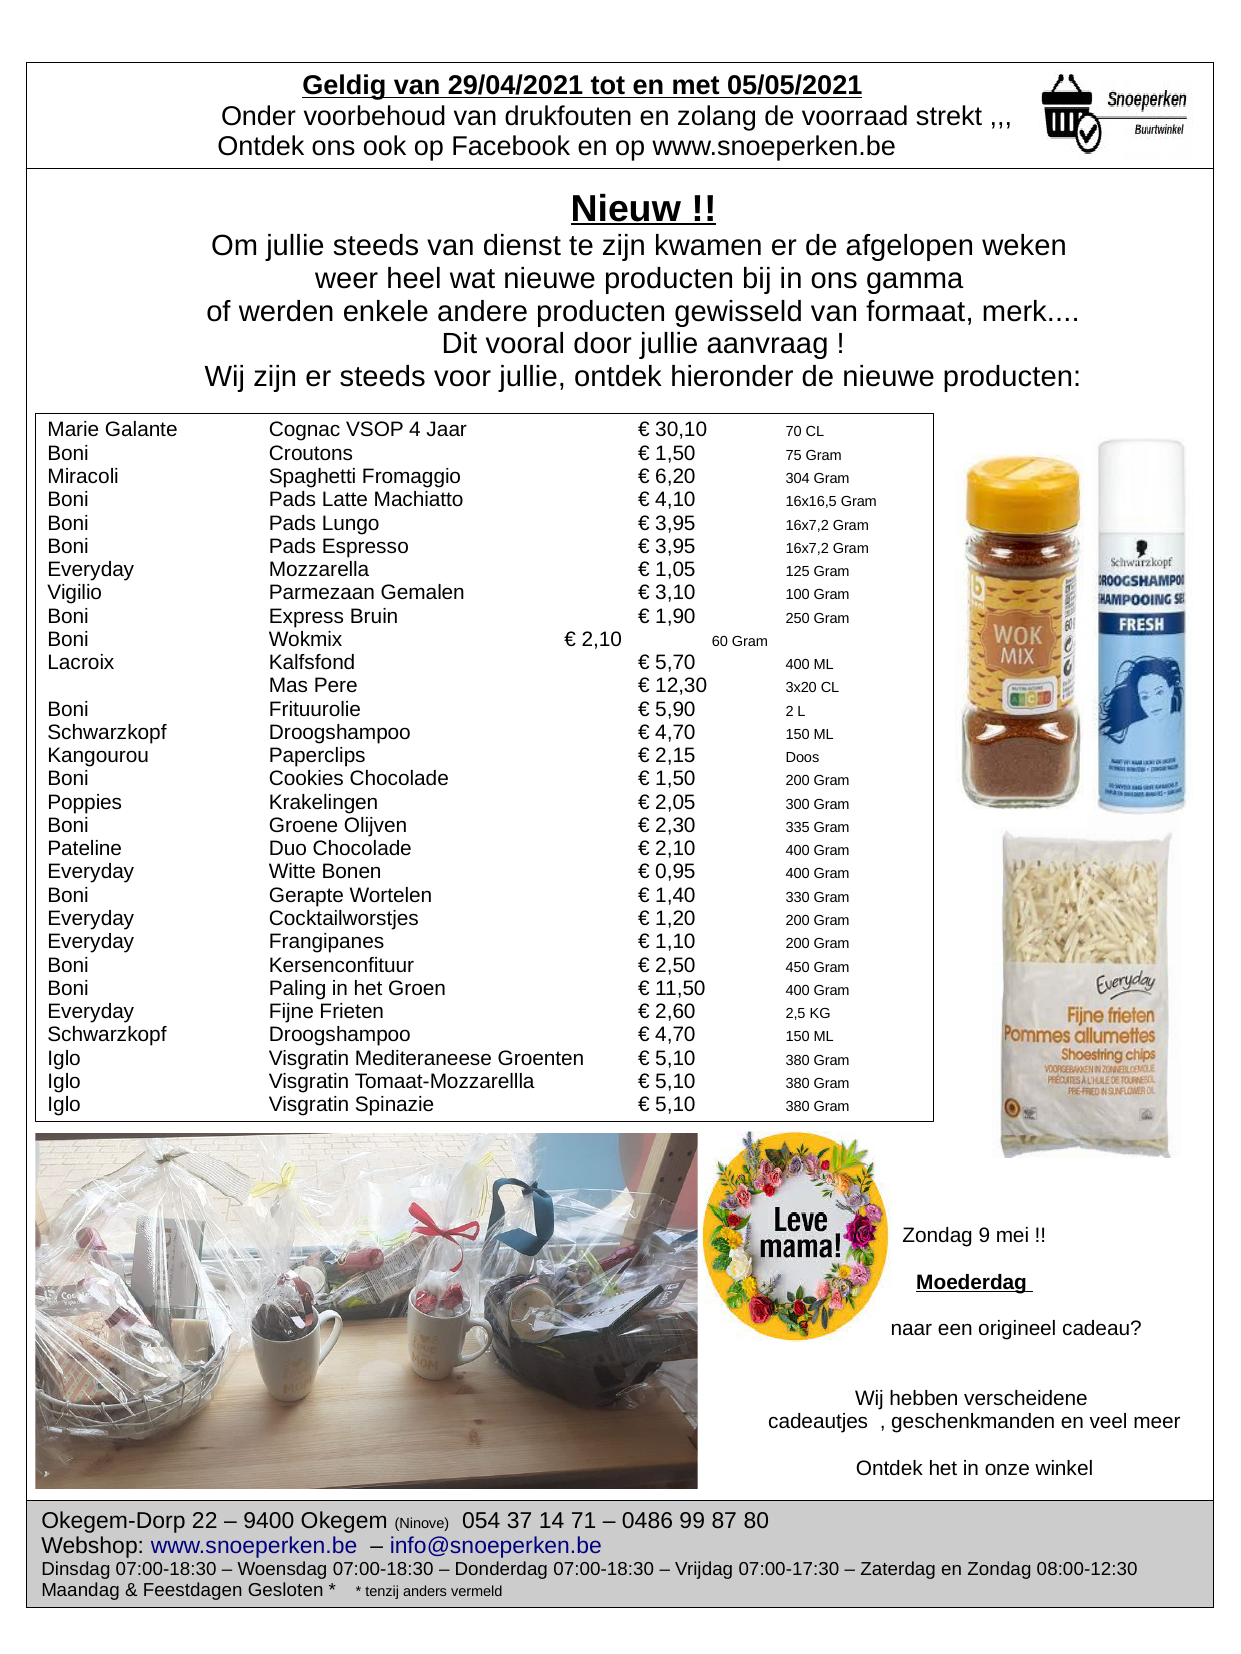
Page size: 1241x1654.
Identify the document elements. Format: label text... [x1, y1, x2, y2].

picture [955, 437, 1193, 1158]
text_box Zondag 9 mei !! Moederdag Op zoek naar een origineel cadeau? Wij hebben verscheidene cadeautjes , geschenkmanden en veel meer Ontdek het in onze winkel [744, 1216, 1205, 1487]
picture [35, 1133, 698, 1489]
text_box Marie Galante Cognac VSOP 4 Jaar € 30,10 70 CL Boni Croutons € 1,50 75 Gram Miracoli Spaghetti Fromaggio € 6,20 304 Gram Boni Pads Latte Machiatto € 4,10 16x16,5 Gram Boni Pads Lungo € 3,95 16x7,2 Gram Boni Pads Espresso € 3,95 16x7,2 Gram Everyday Mozzarella € 1,05 125 Gram Vigilio Parmezaan Gemalen € 3,10 100 Gram Boni Express Bruin € 1,90 250 Gram Boni Wokmix € 2,10 60 Gram Lacroix Kalfsfond € 5,70 400 ML Mas Pere € 12,30 3x20 CL Boni Frituurolie € 5,90 2 L Schwarzkopf Droogshampoo € 4,70 150 ML Kangourou Paperclips € 2,15 Doos Boni Cookies Chocolade € 1,50 200 Gram Poppies Krakelingen € 2,05 300 Gram Boni Groene Olijven € 2,30 335 Gram Pateline Duo Chocolade € 2,10 400 Gram Everyday Witte Bonen € 0,95 400 Gram Boni Gerapte Wortelen € 1,40 330 Gram Everyday Cocktailworstjes € 1,20 200 Gram Everyday Frangipanes € 1,10 200 Gram Boni Kersenconfituur € 2,50 450 Gram Boni Paling in het Groen € 11,50 400 Gram Everyday Fijne Frieten € 2,60 2,5 KG Schwarzkopf Droogshampoo € 4,70 150 ML Iglo Visgratin Mediteraneese Groenten € 5,10 380 Gram Iglo Visgratin Tomaat-Mozzarellla € 5,10 380 Gram Iglo Visgratin Spinazie € 5,10 380 Gram [35, 413, 934, 1113]
picture [1039, 70, 1193, 162]
text_box Nieuw !! Om jullie steeds van dienst te zijn kwamen er de afgelopen weken weer heel wat nieuwe producten bij in ons gamma of werden enkele andere producten gewisseld van formaat, merk.... Dit vooral door jullie aanvraag ! Wij zijn er steeds voor jullie, ontdek hieronder de nieuwe producten: [141, 179, 1146, 402]
picture [702, 1131, 892, 1342]
text_box Geldig van 29/04/2021 tot en met 05/05/2021 Onder voorbehoud van drukfouten en zolang de voorraad strekt ,,, Ontdek ons ook op Facebook en op www.snoeperken.be [26, 62, 1214, 169]
text_box Okegem-Dorp 22 – 9400 Okegem (Ninove) 054 37 14 71 – 0486 99 87 80 Webshop: www.snoeperken.be – info@snoeperken.be Dinsdag 07:00-18:30 – Woensdag 07:00-18:30 – Donderdag 07:00-18:30 – Vrijdag 07:00-17:30 – Zaterdag en Zondag 08:00-12:30 Maandag & Feestdagen Gesloten * * tenzij anders vermeld [26, 1500, 1214, 1608]
